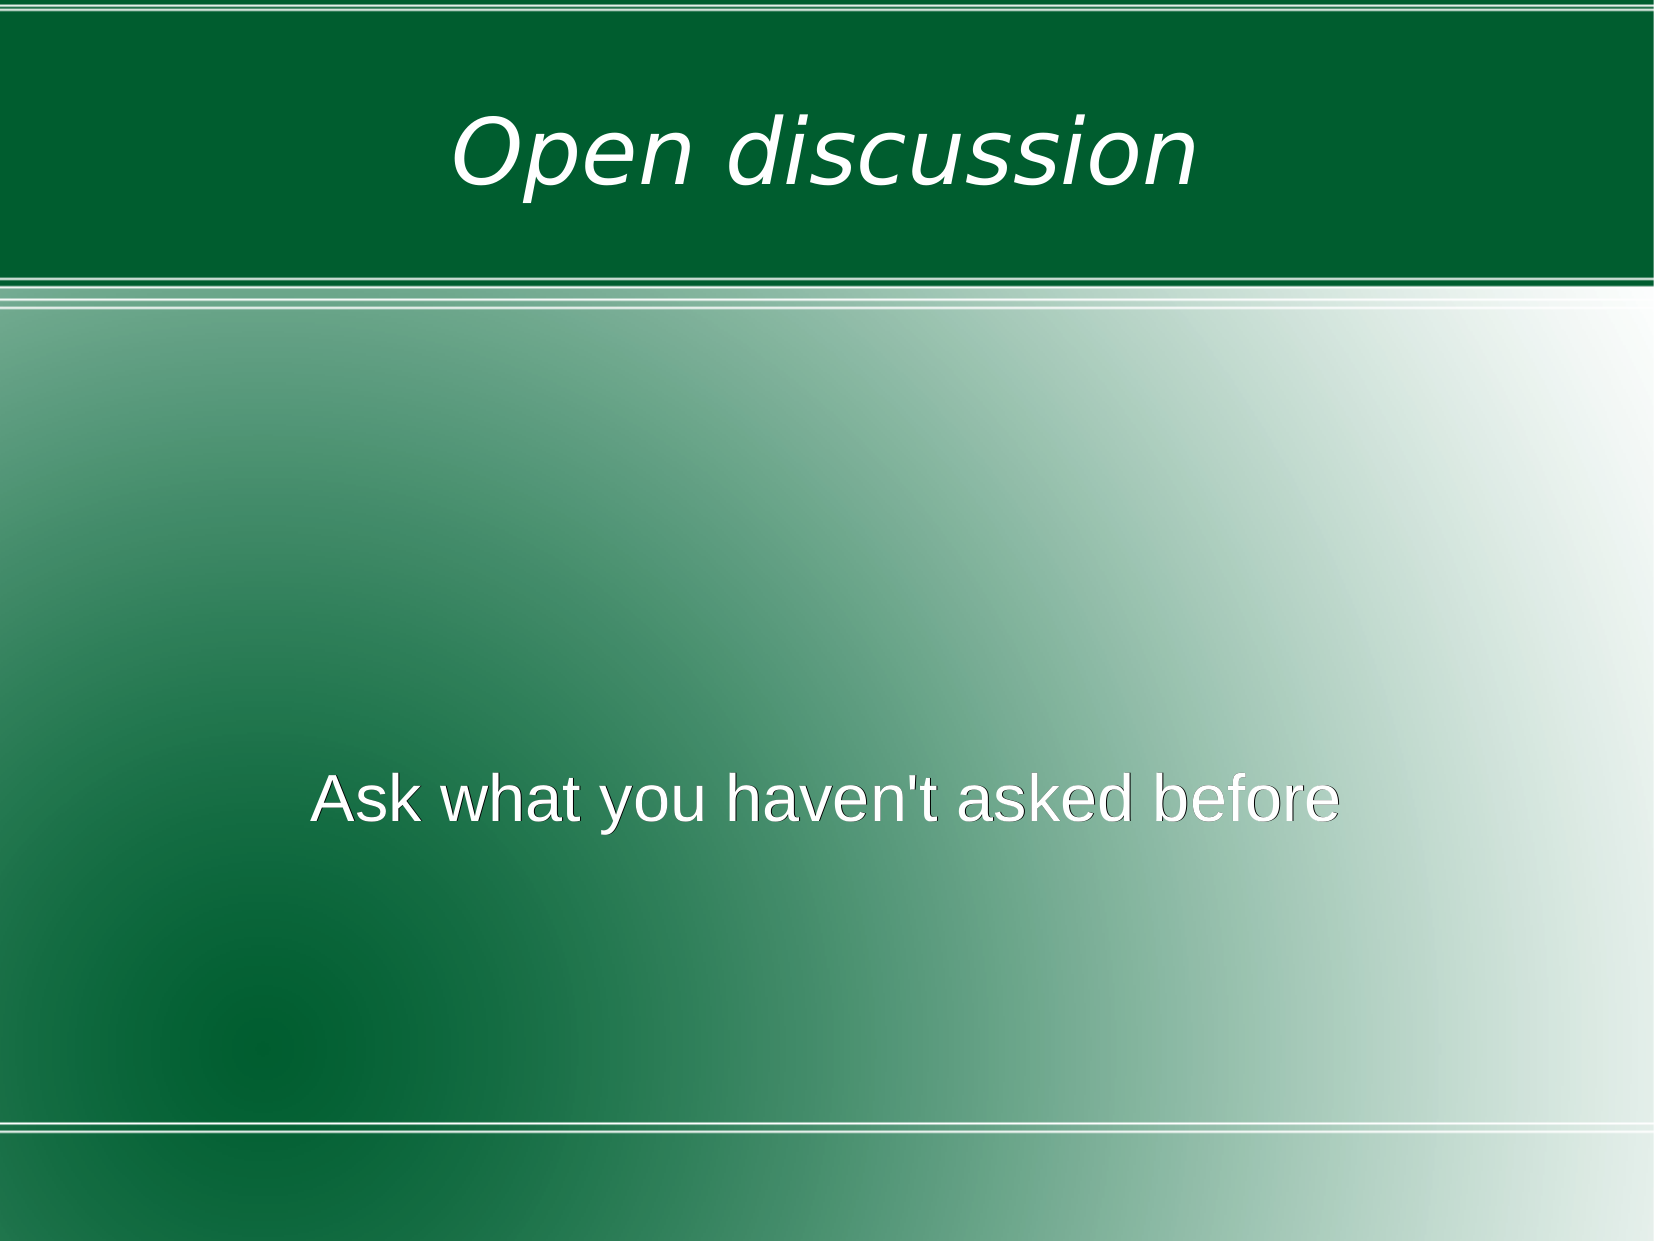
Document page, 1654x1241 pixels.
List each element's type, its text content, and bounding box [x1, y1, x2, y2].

title Open discussion [82, 56, 1571, 250]
subtitle Ask what you haven't asked before [82, 337, 1571, 1241]
picture [0, 0, 1654, 1241]
